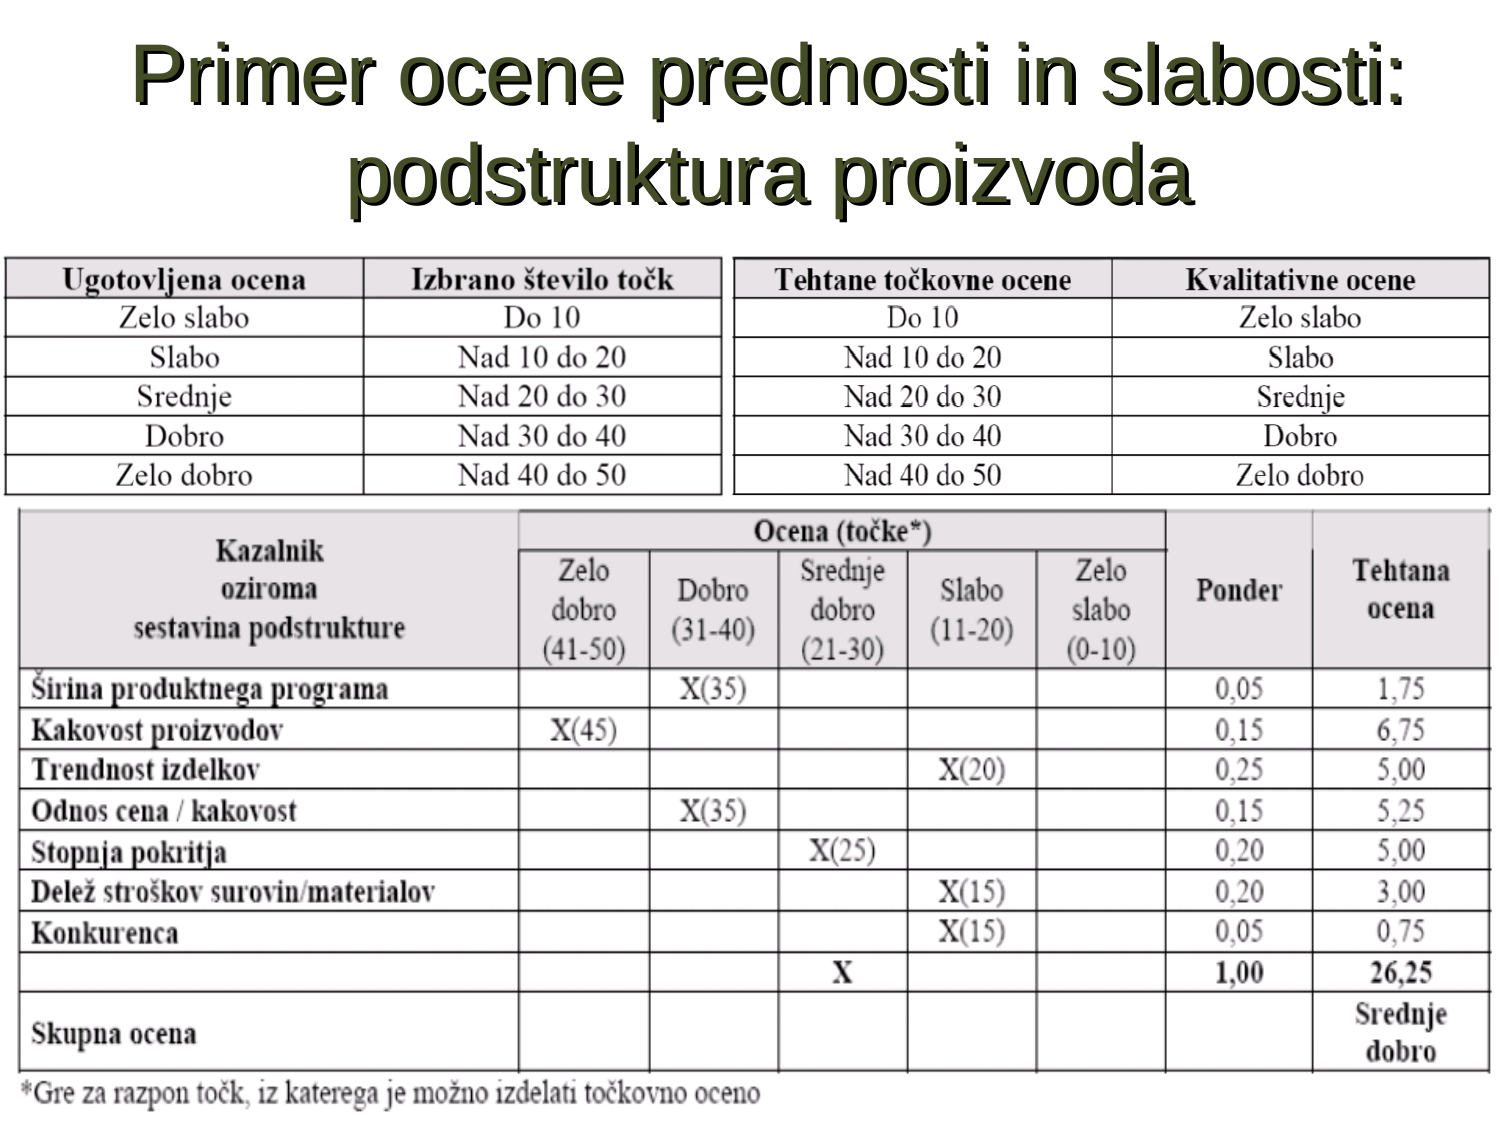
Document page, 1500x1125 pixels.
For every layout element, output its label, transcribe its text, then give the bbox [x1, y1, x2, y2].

title Primer ocene prednosti in slabosti: podstruktura proizvoda [99, 11, 1438, 227]
picture [0, 243, 1500, 1125]
